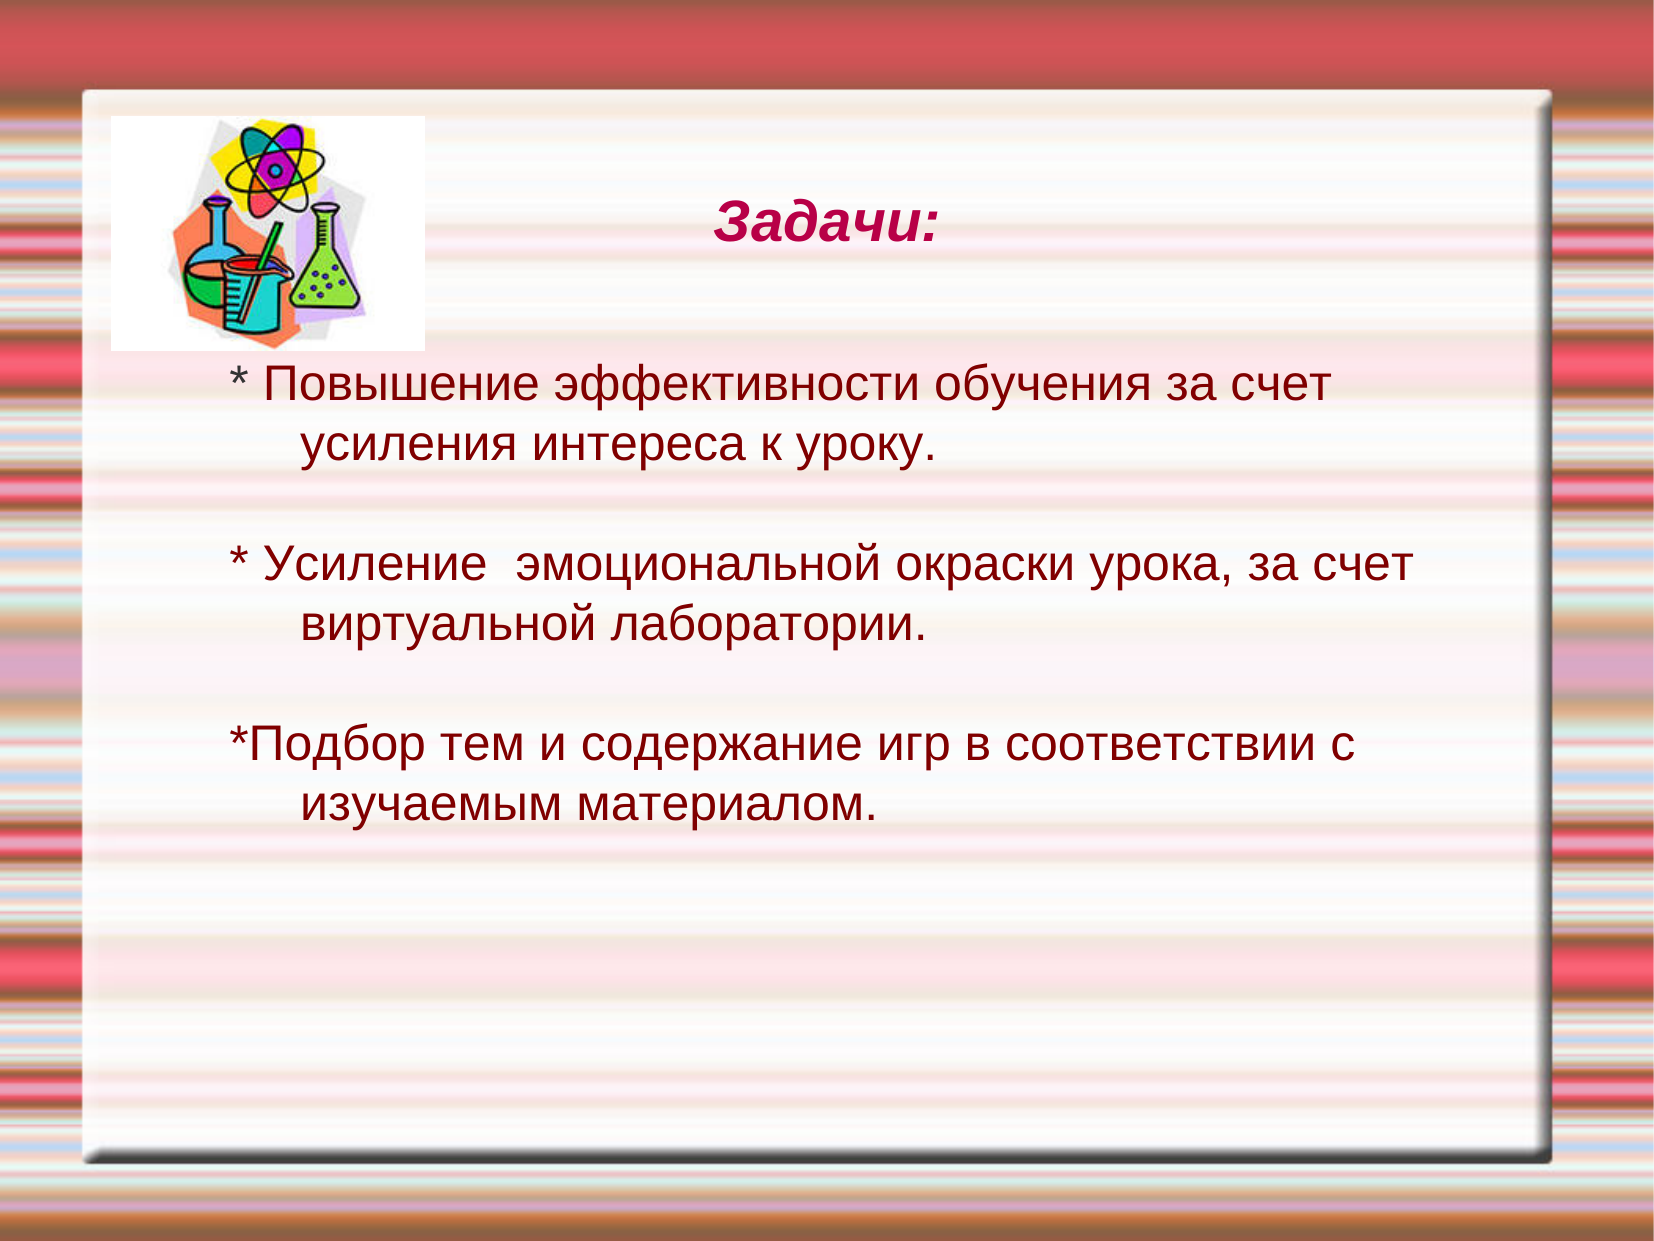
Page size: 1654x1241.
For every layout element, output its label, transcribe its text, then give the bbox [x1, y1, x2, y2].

picture [111, 116, 425, 351]
title Задачи: [121, 114, 1534, 322]
list * Повышение эффективности обучения за счет усиления интереса к уроку. * Усиление эмоциональной окраски урока, за счет виртуальной лаборатории. *Подбор тем и содержание игр в соответствии с изучаемым материалом. [134, 350, 1516, 1132]
